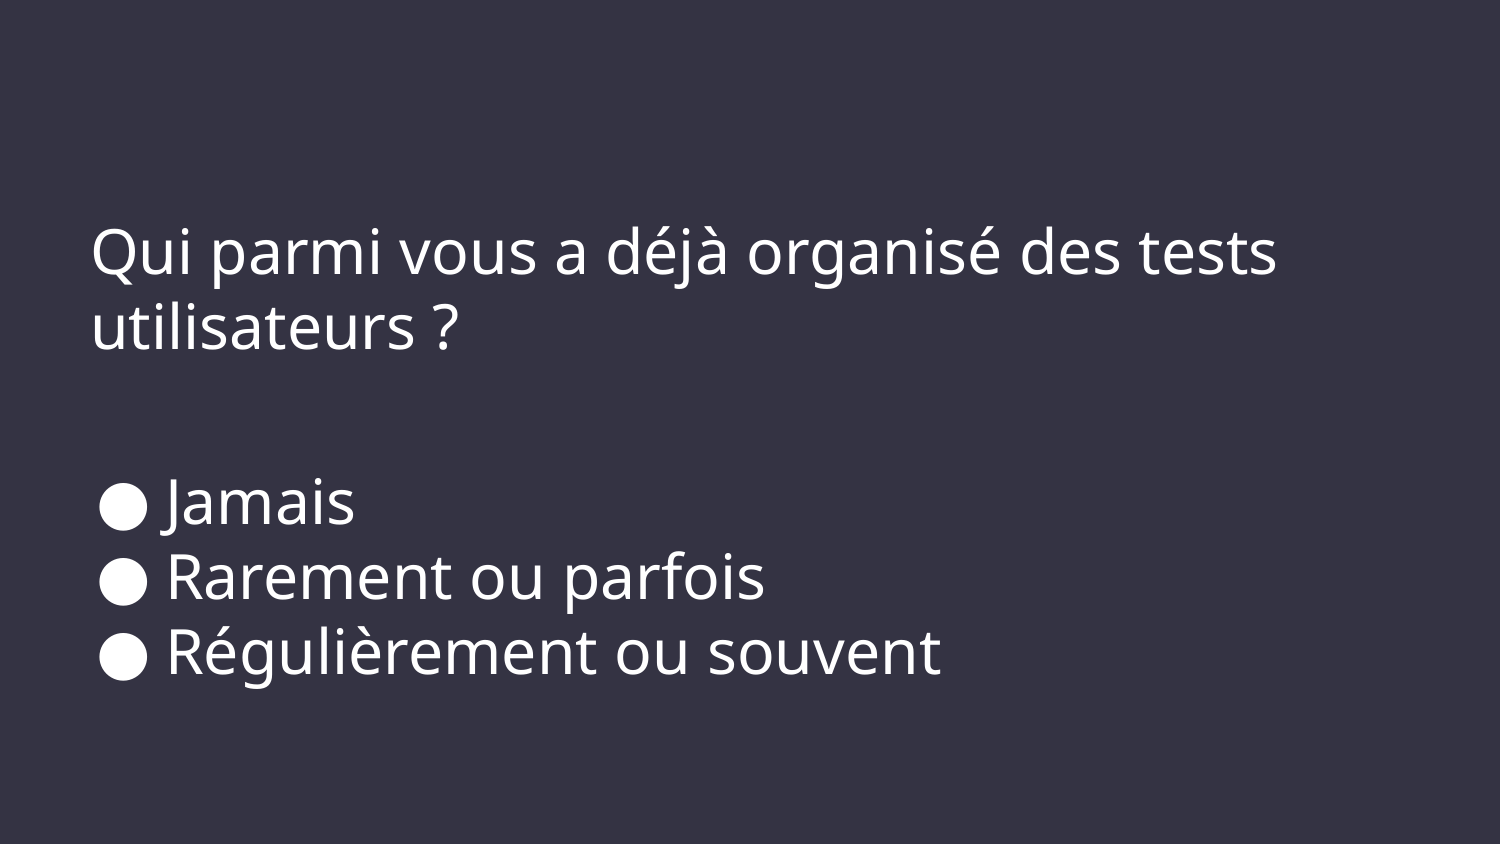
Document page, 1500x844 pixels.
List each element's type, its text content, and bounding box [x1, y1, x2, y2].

list Qui parmi vous a déjà organisé des tests utilisateurs ? Jamais Rarement ou parfois Régulièrement ou souvent [75, 196, 1425, 808]
